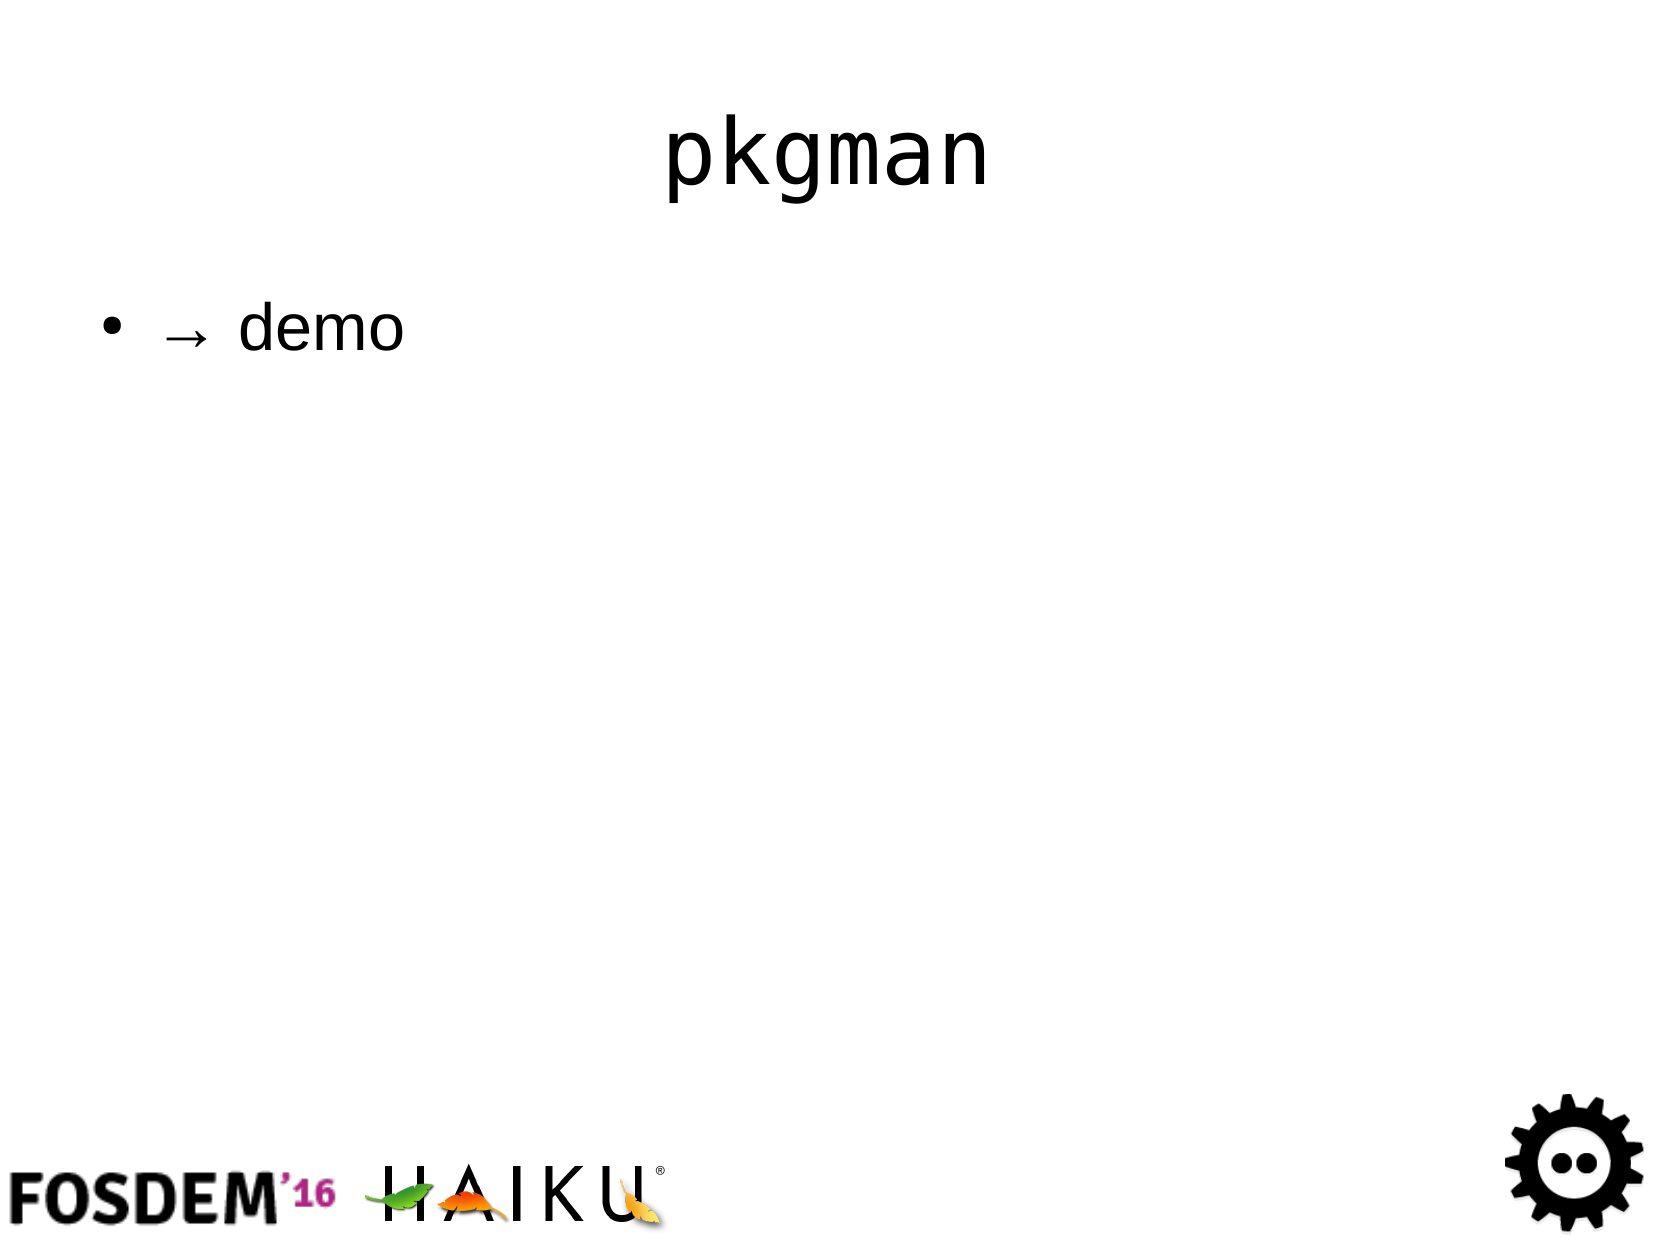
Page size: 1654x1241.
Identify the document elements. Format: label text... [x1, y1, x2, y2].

picture [1505, 1094, 1648, 1235]
title pkgman [82, 49, 1571, 257]
picture [0, 1152, 350, 1241]
list → demo [82, 290, 1571, 1010]
picture [363, 1163, 670, 1235]
